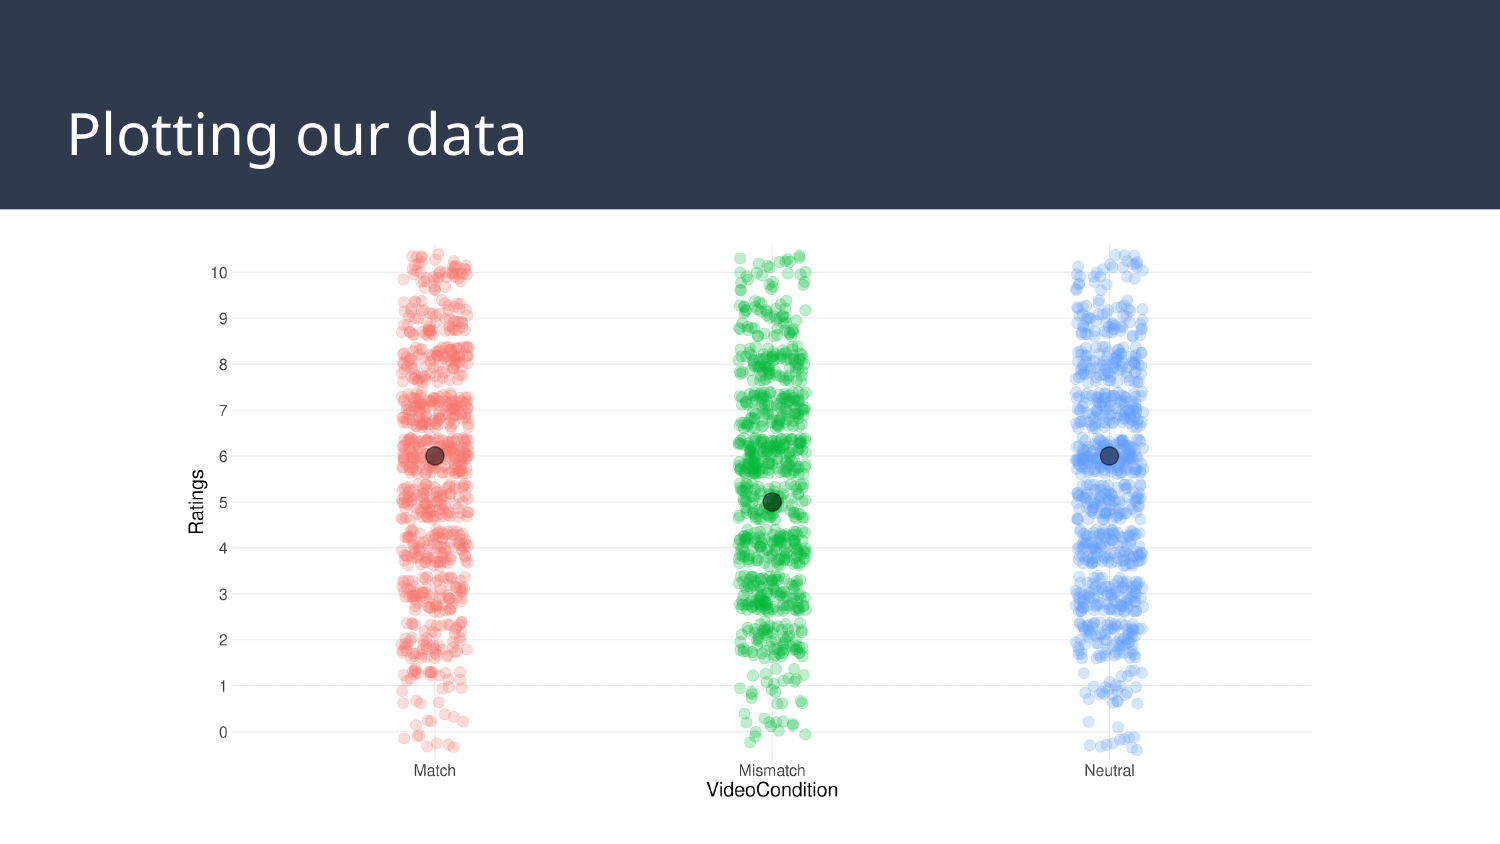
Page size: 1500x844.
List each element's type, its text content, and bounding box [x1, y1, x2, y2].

title Plotting our data [51, 82, 1449, 185]
picture [183, 239, 1317, 806]
